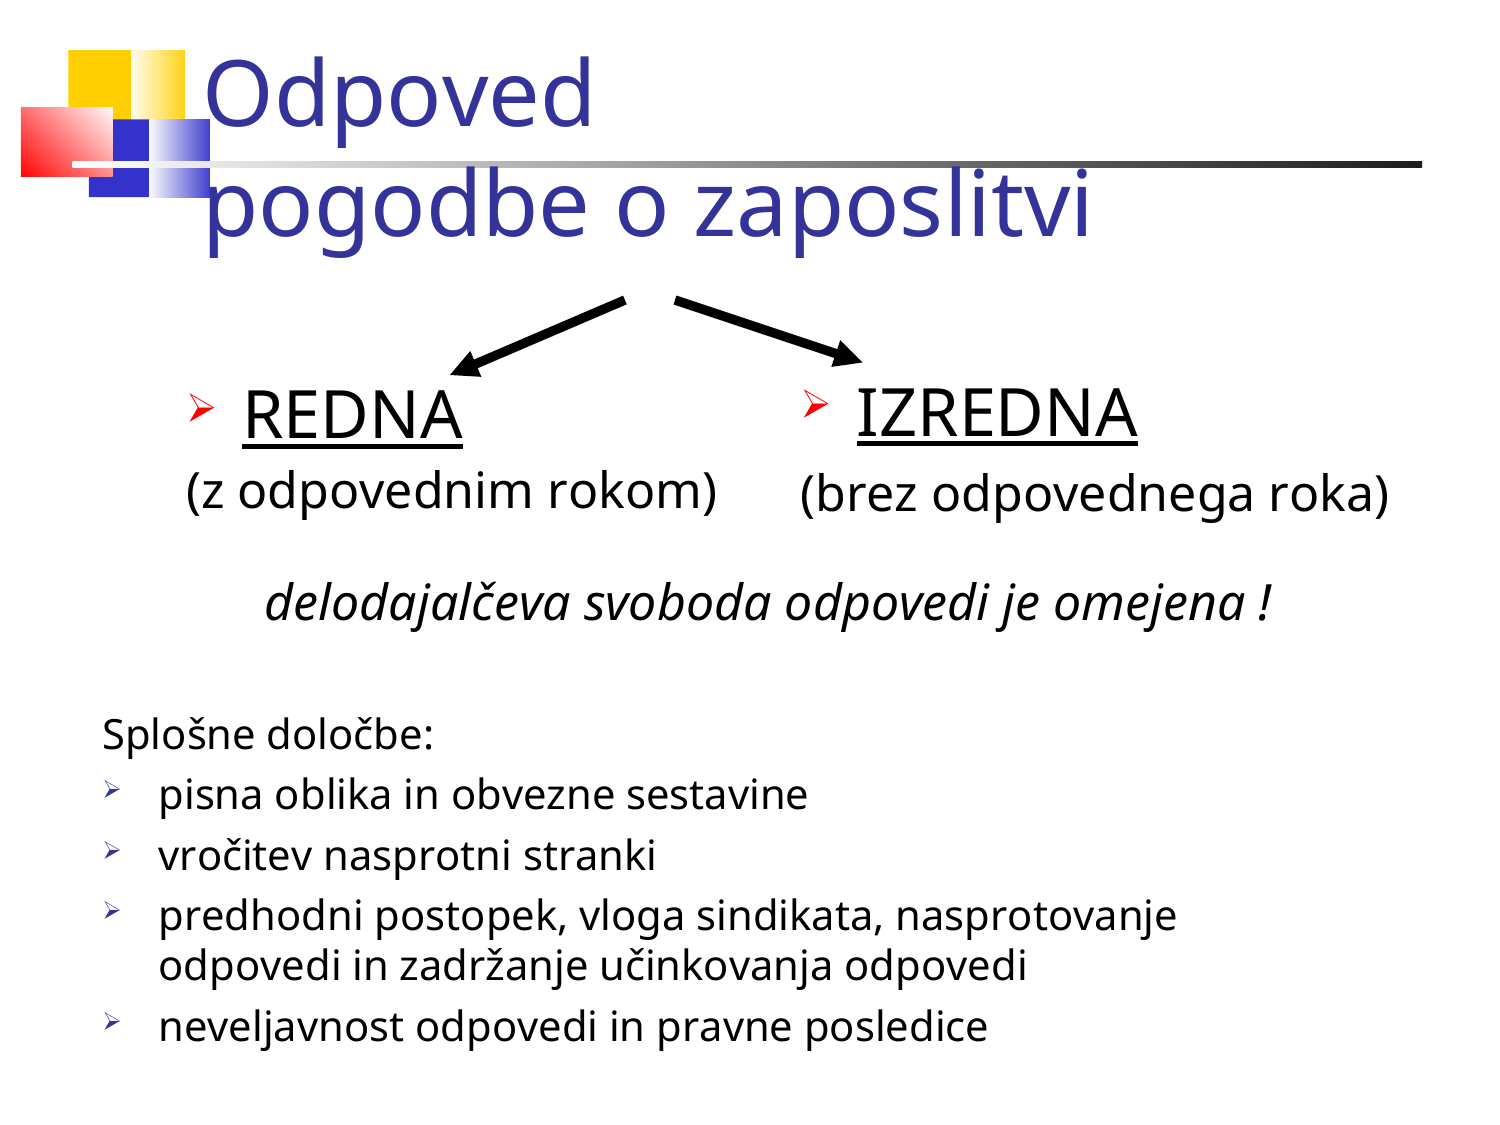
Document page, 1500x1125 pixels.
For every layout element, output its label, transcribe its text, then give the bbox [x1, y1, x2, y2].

list IZREDNA (brez odpovednega roka) [785, 361, 1463, 586]
text_box delodajalčeva svoboda odpovedi je omejena ! [162, 562, 1375, 663]
list REDNA (z odpovednim rokom) [171, 373, 754, 562]
title Odpoved pogodbe o zaposlitvi [187, 27, 1463, 263]
text_box Splošne določbe: pisna oblika in obvezne sestavine vročitev nasprotni stranki predhodni postopek, vloga sindikata, nasprotovanje odpovedi in zadržanje učinkovanja odpovedi neveljavnost odpovedi in pravne posledice [87, 699, 1300, 1063]
